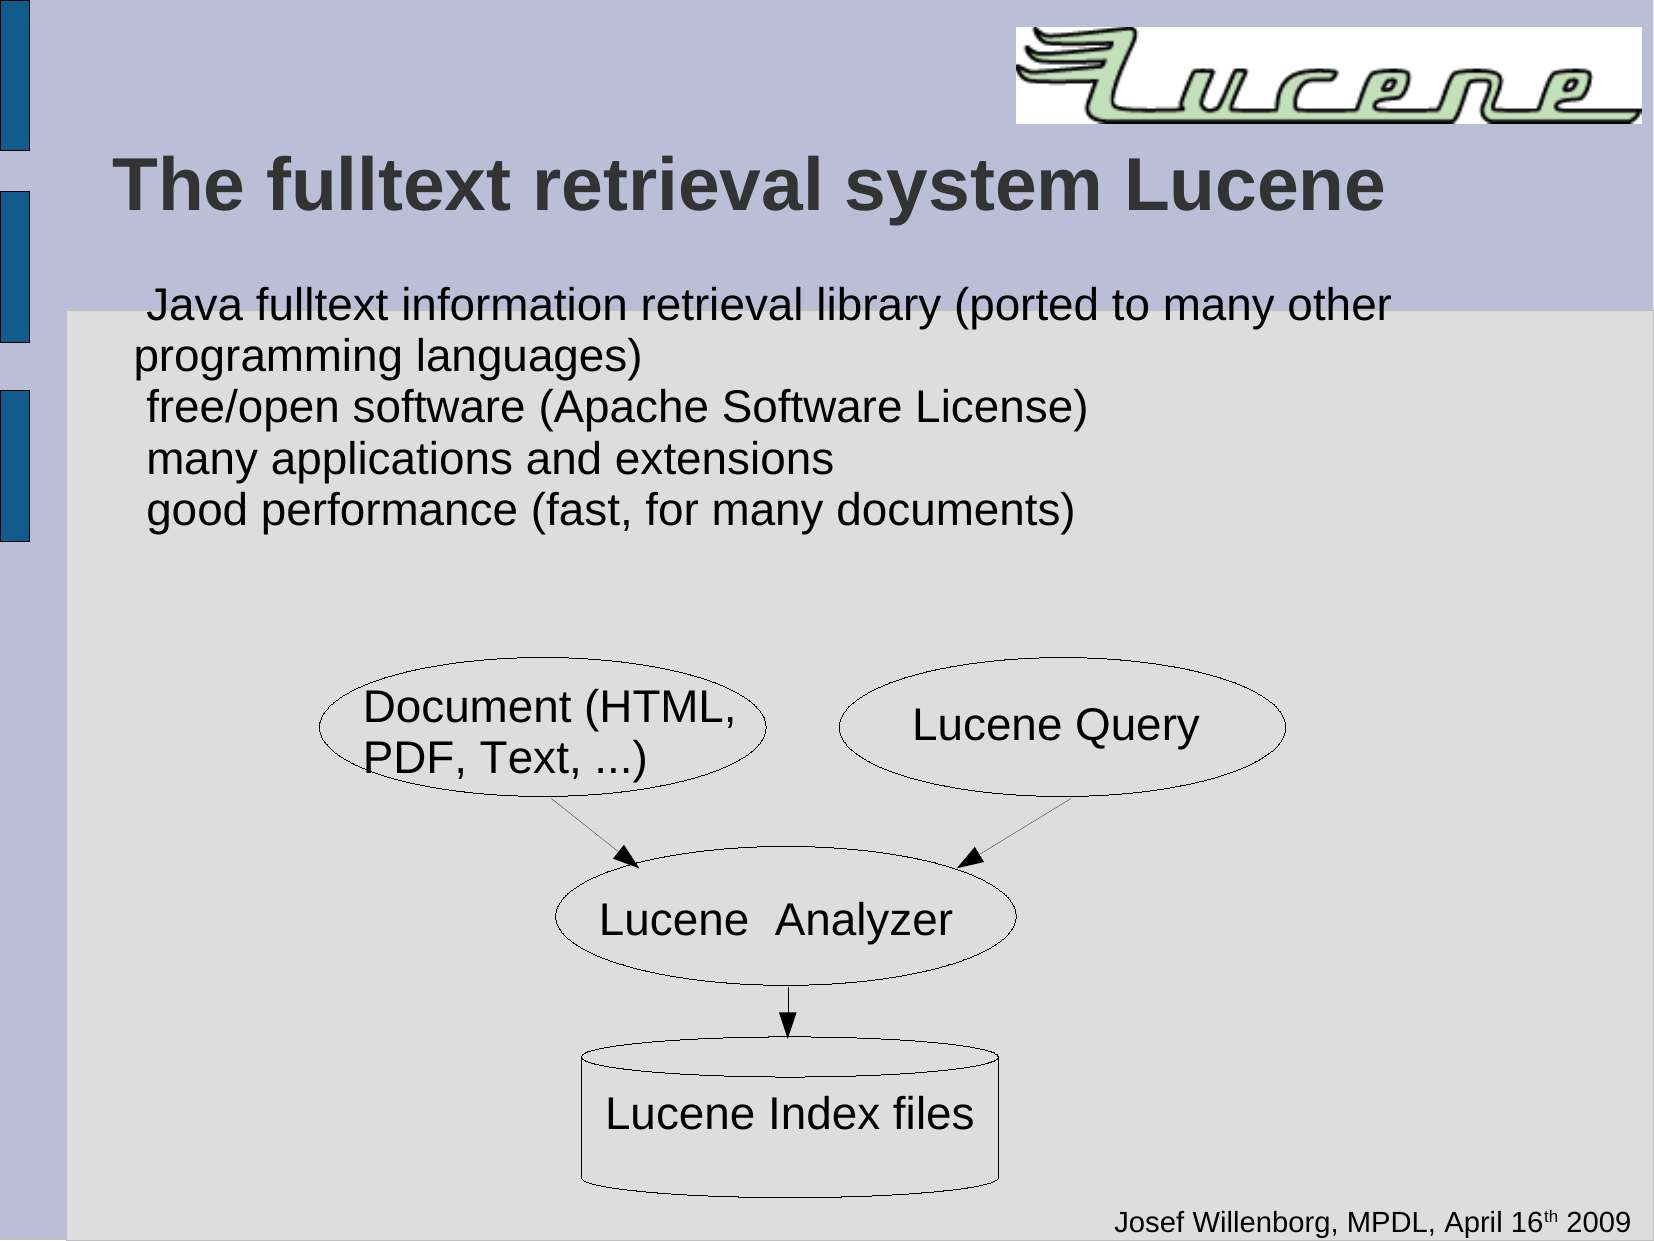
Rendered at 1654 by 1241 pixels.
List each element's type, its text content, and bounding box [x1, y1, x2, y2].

text_box Java fulltext information retrieval library (ported to many other programming languages) free/open software (Apache Software License) many applications and extensions good performance (fast, for many documents) [133, 278, 1542, 544]
text_box Lucene Query [912, 698, 1300, 752]
title The fulltext retrieval system Lucene [43, 81, 1456, 289]
picture [1016, 27, 1642, 124]
text_box Document (HTML, PDF, Text, ...) [362, 680, 751, 787]
text_box Lucene Analyzer [598, 893, 956, 947]
text_box Lucene Index files [605, 1087, 992, 1141]
